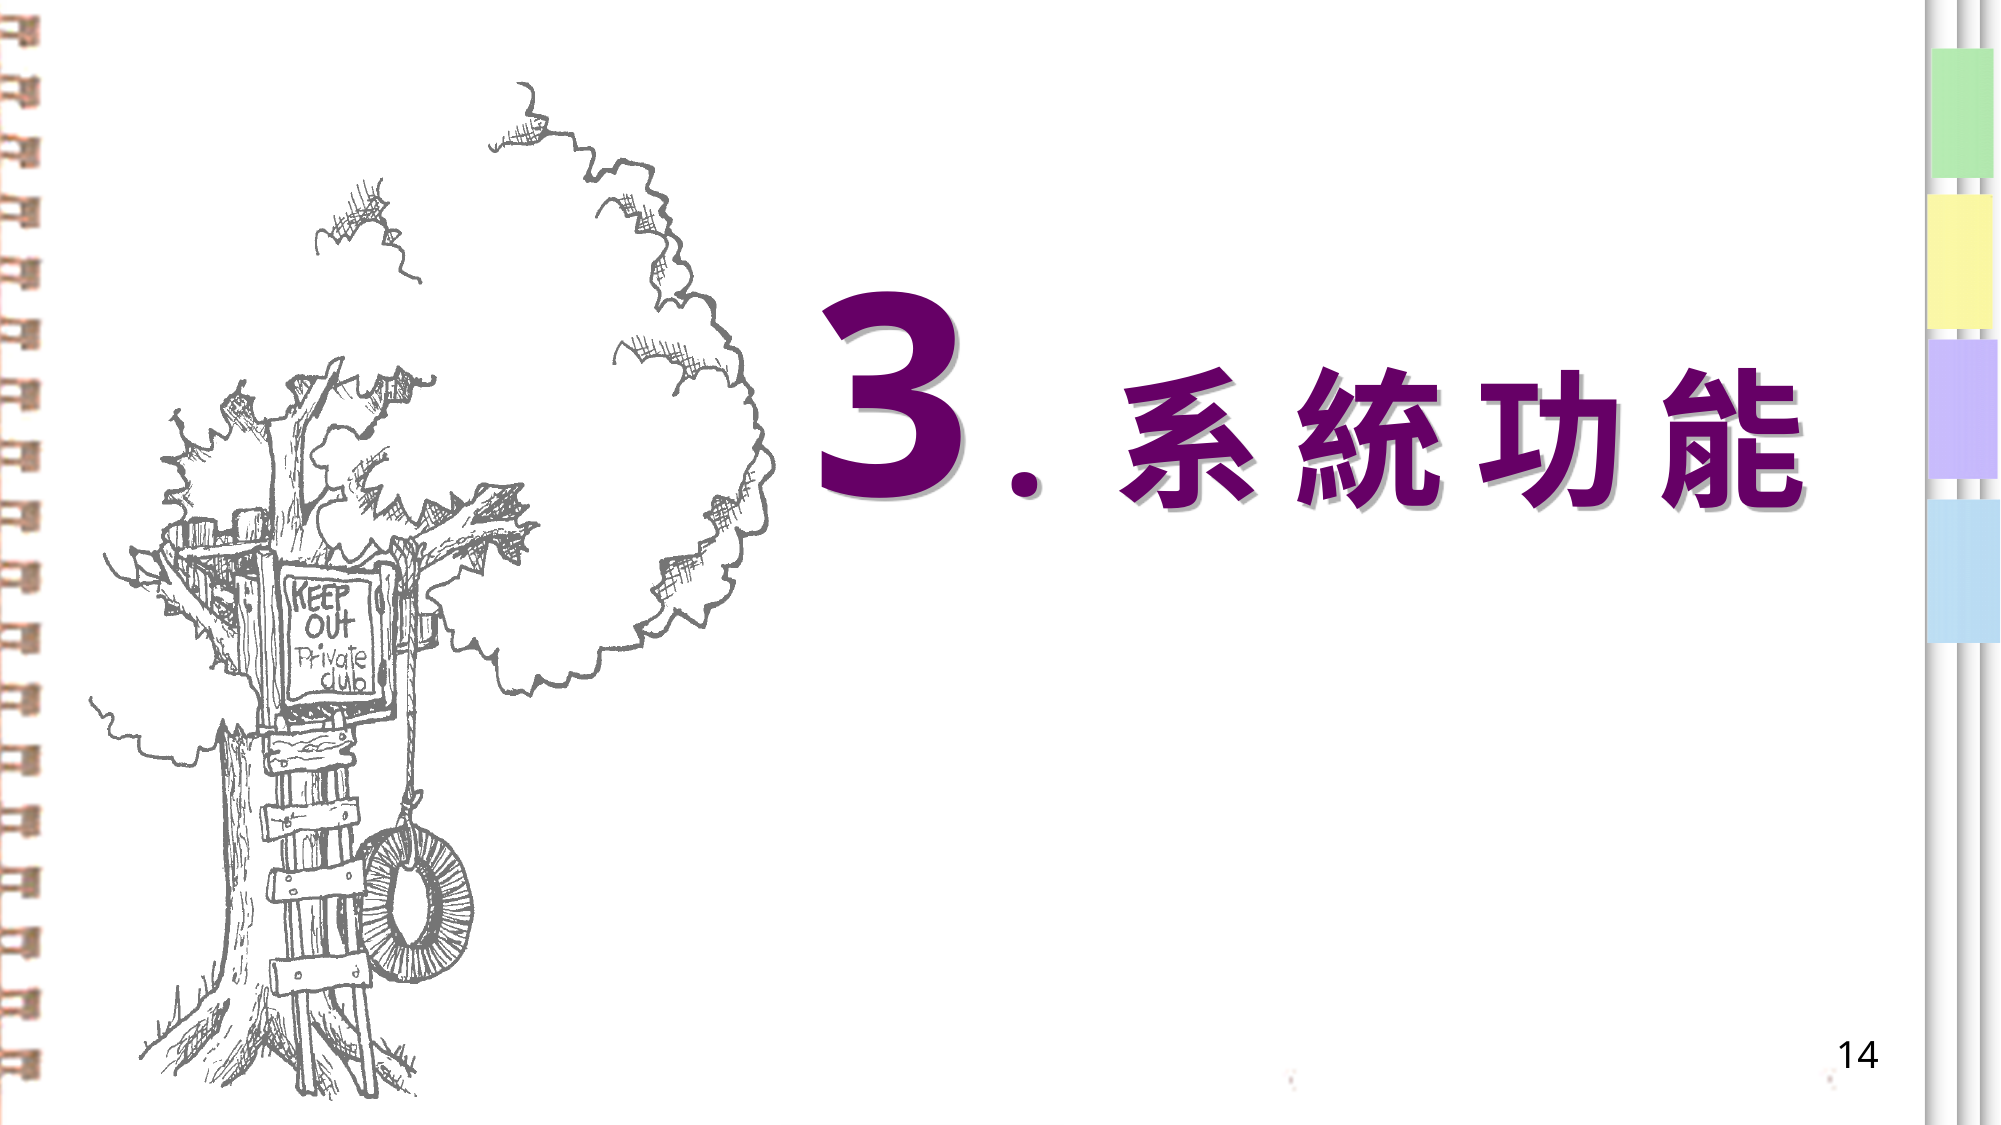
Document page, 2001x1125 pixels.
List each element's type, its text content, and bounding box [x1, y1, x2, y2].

text_box 14 [1821, 1021, 1904, 1093]
title 3.系統功能 [796, 263, 1879, 696]
